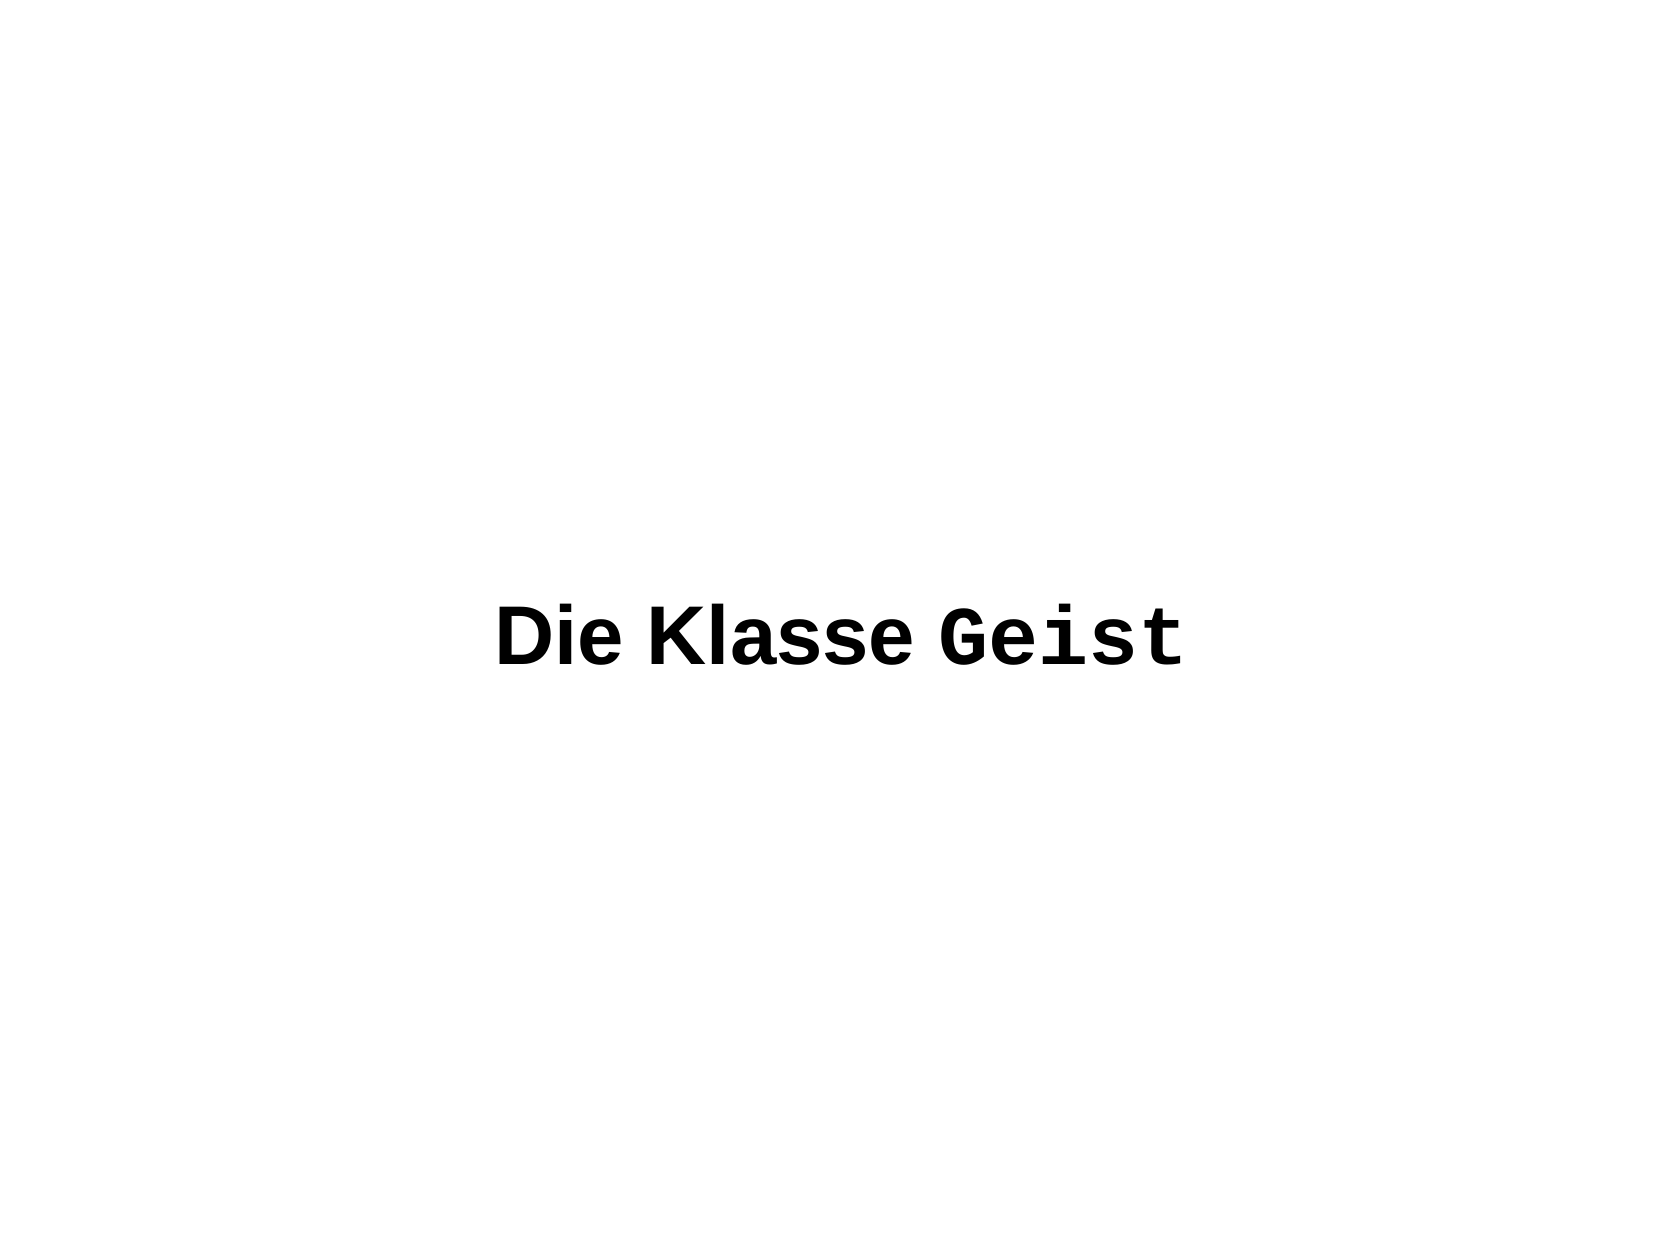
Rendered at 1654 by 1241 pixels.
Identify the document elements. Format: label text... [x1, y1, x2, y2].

text_box Die Klasse Geist [88, 531, 1595, 647]
